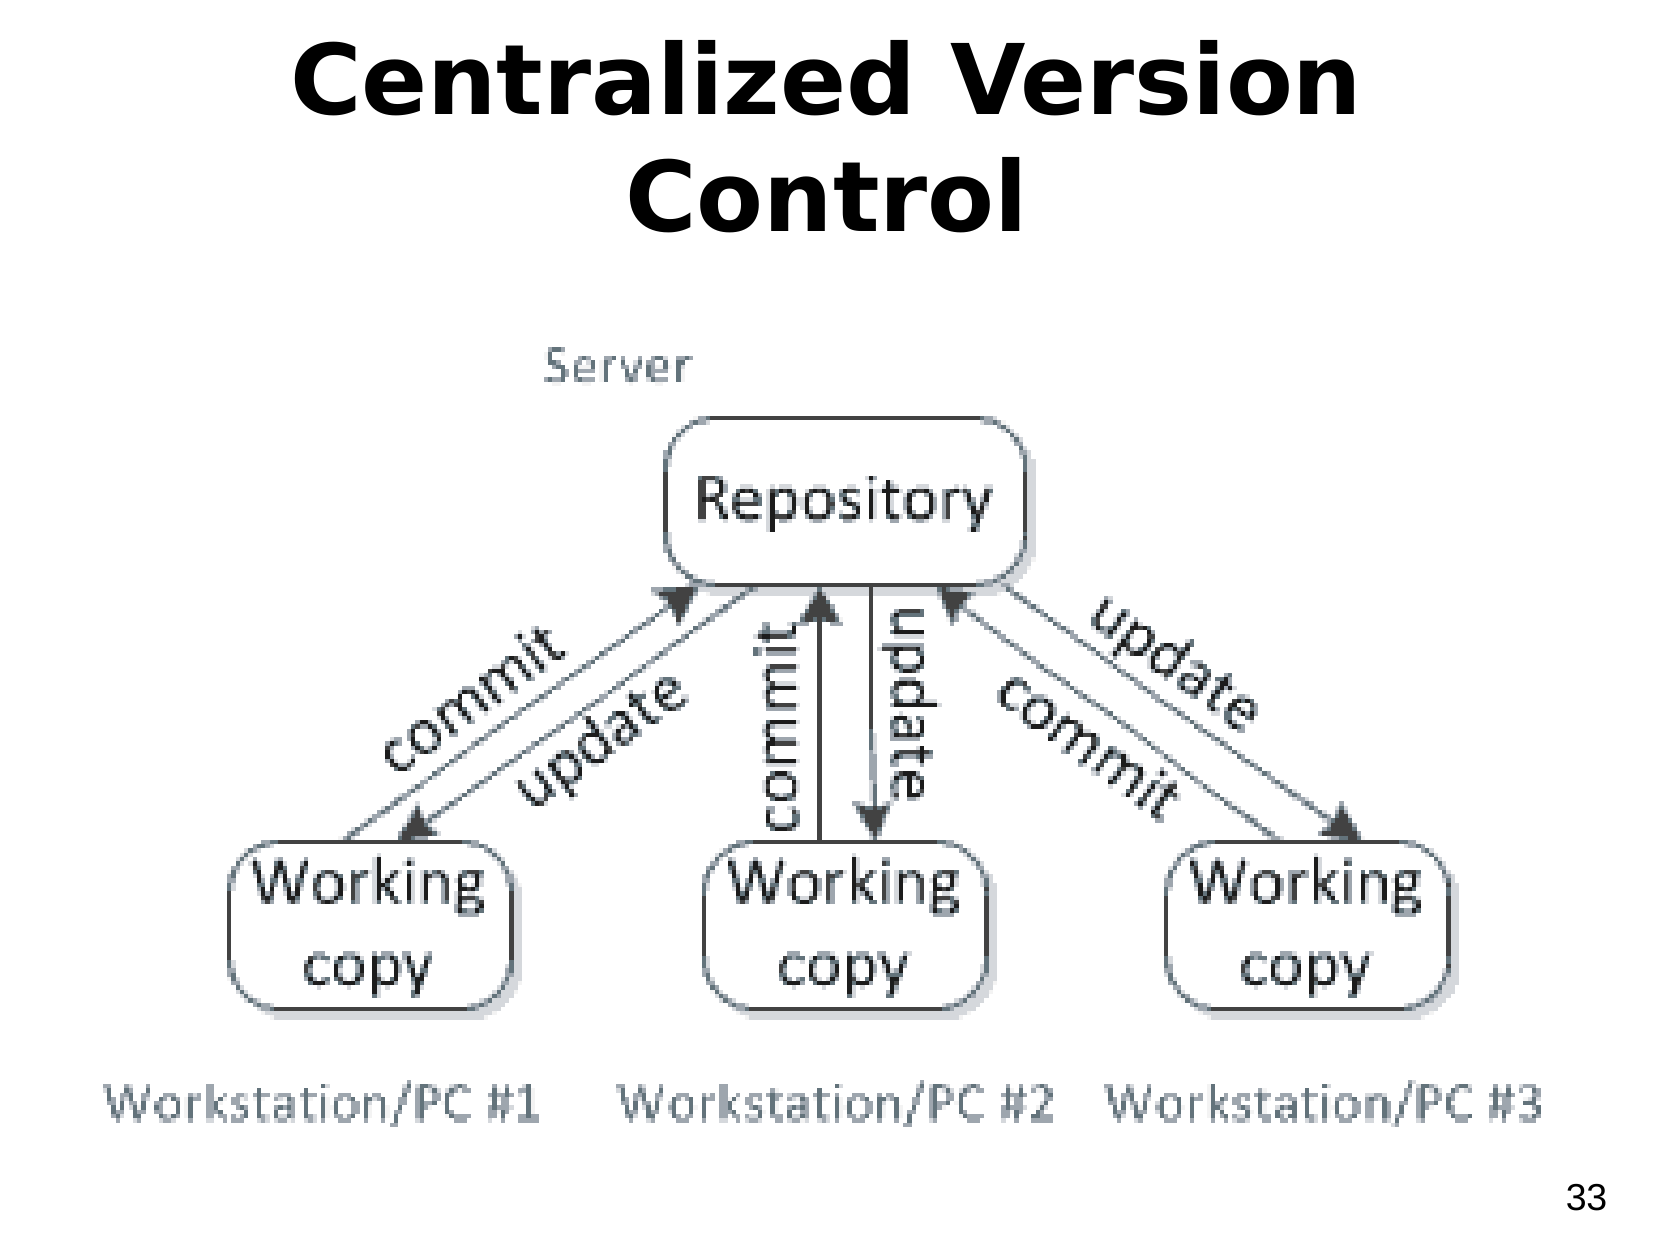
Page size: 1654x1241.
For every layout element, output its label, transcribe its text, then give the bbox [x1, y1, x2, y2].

title Centralized Version Control [82, 61, 1571, 207]
picture [82, 288, 1571, 1153]
